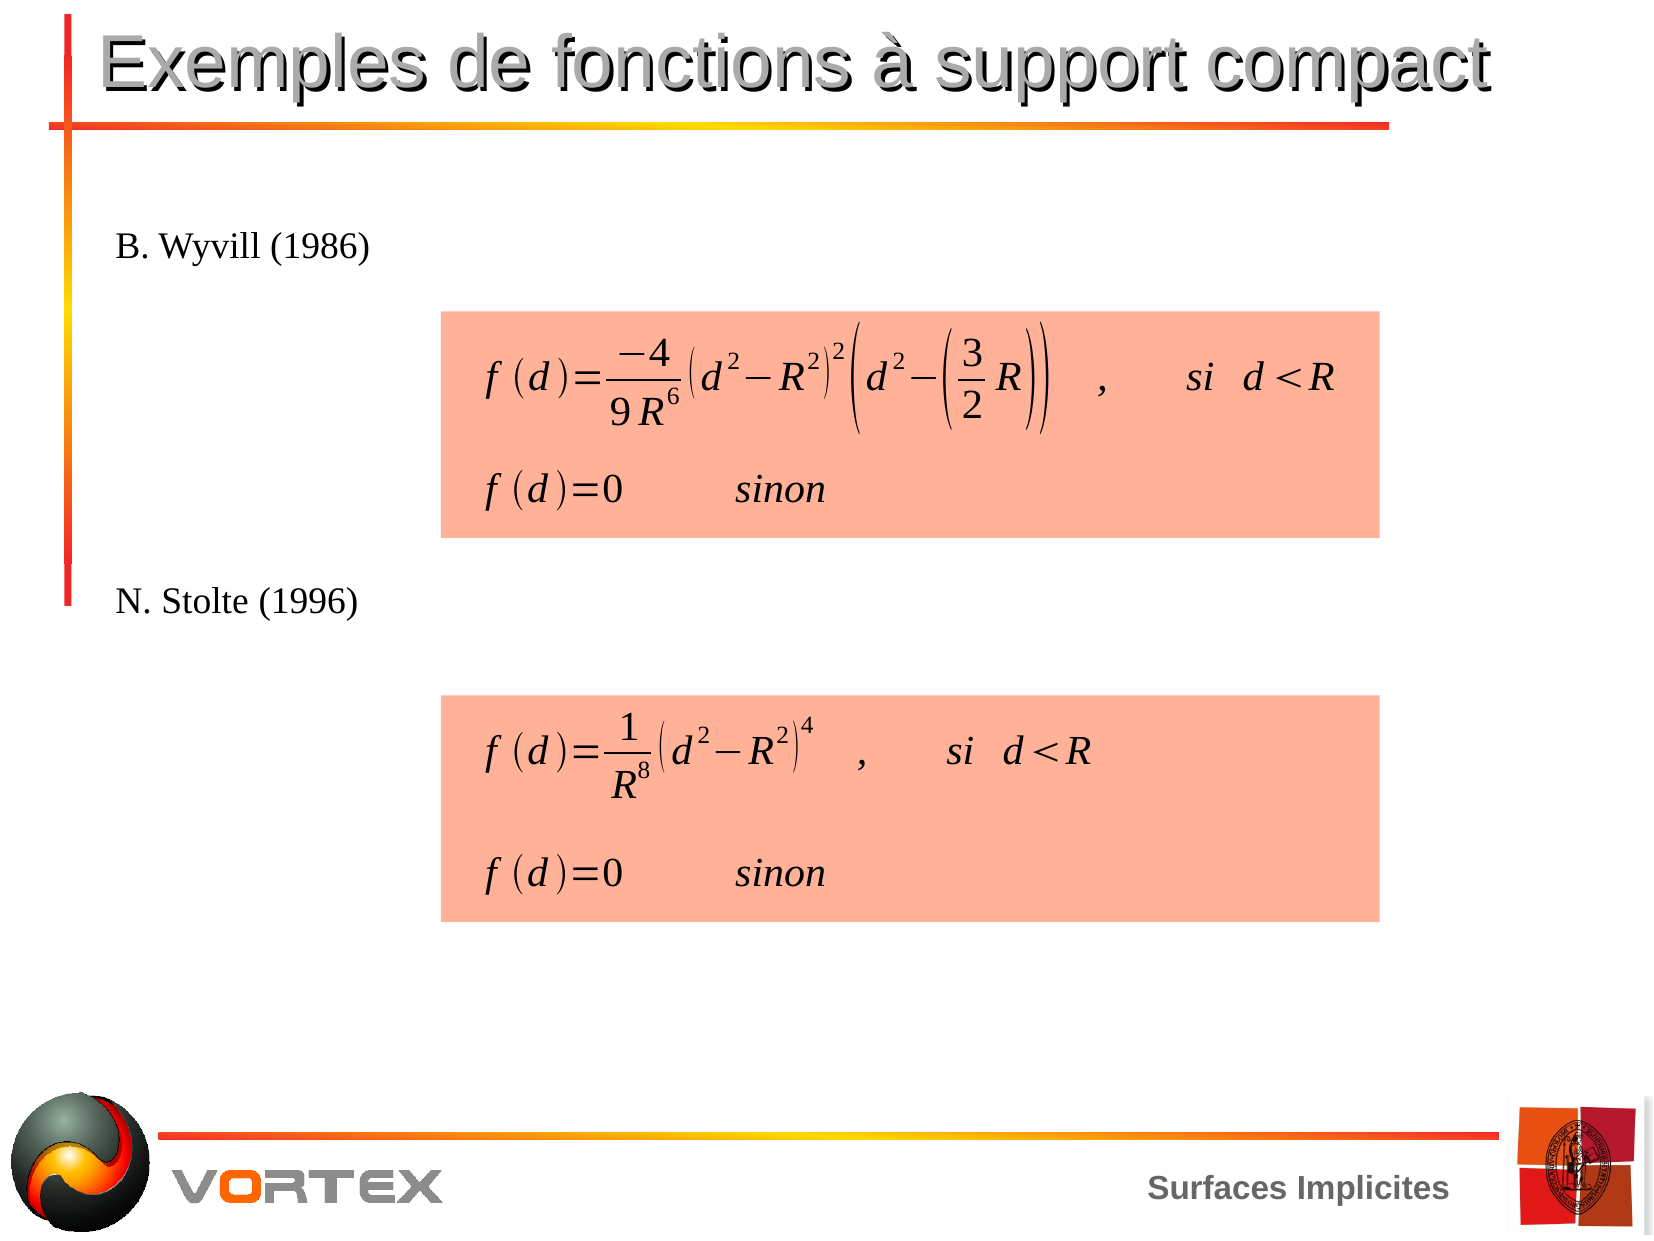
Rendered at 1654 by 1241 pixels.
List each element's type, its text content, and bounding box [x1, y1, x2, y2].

chart [469, 850, 833, 898]
picture [1505, 1096, 1653, 1235]
title Exemples de fonctions à support compact [82, 4, 1504, 120]
chart [469, 704, 1099, 808]
chart [469, 466, 833, 514]
chart [469, 320, 1342, 439]
picture [11, 1092, 443, 1232]
list B. Wyvill (1986) N. Stolte (1996) [97, 153, 1571, 1109]
